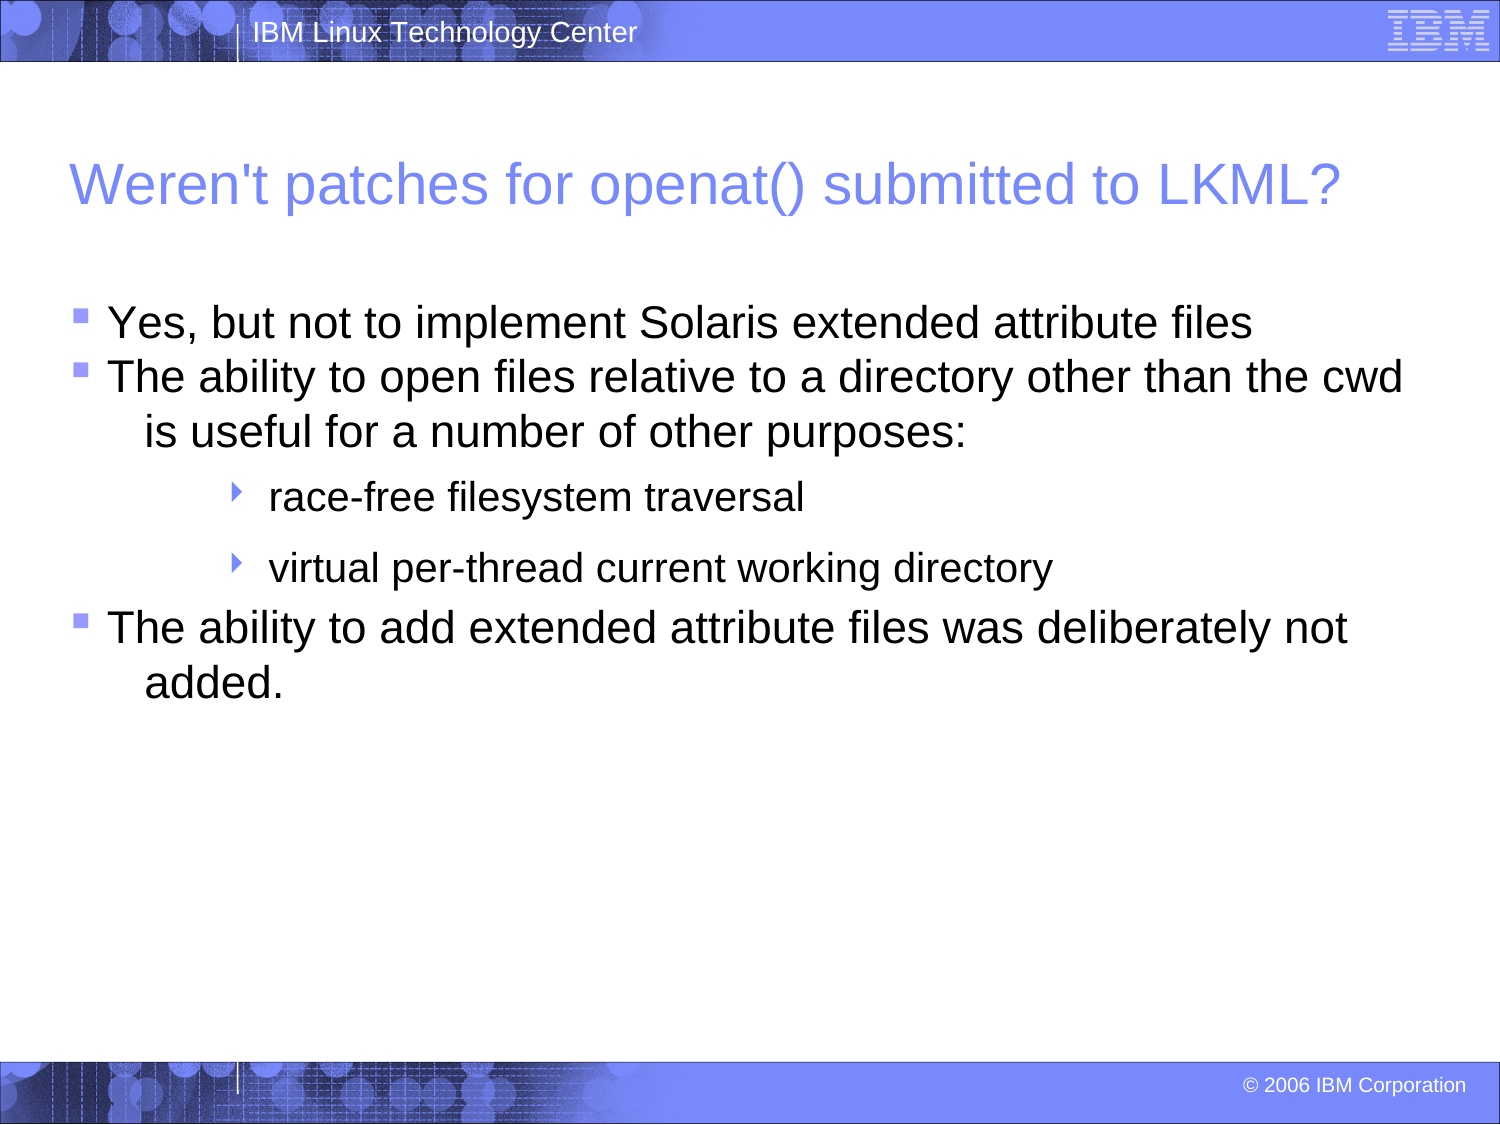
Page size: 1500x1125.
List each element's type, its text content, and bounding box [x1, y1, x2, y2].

list Yes, but not to implement Solaris extended attribute files The ability to open files relative to a directory other than the cwd is useful for a number of other purposes: race-free filesystem traversal virtual per-thread current working directory The ability to add extended attribute files was deliberately not added. [69, 293, 1433, 934]
title Weren't patches for openat() submitted to LKML? [69, 144, 1422, 227]
picture [1, 1, 1499, 61]
picture [1, 1063, 1499, 1123]
